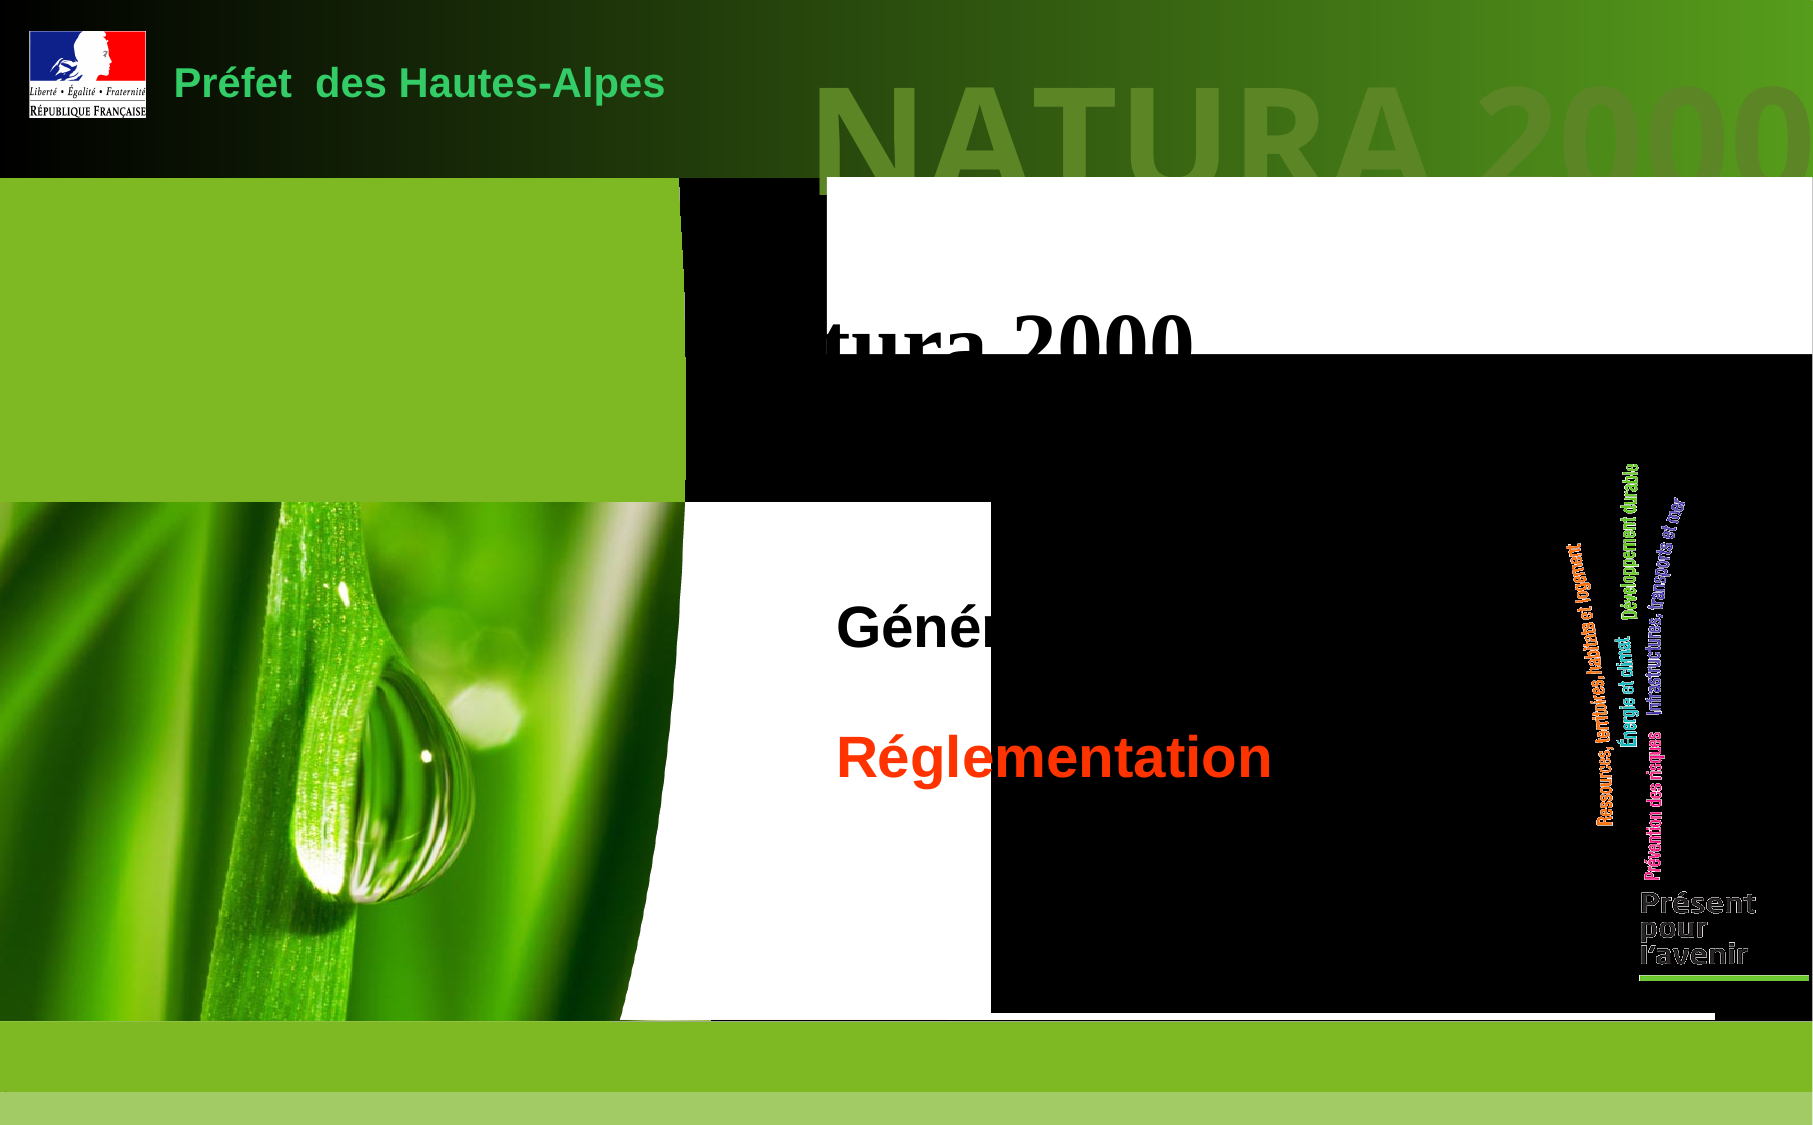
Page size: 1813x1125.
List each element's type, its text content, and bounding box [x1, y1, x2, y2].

text_box Généralités Réglementation [821, 587, 1289, 799]
title Natura 2000 dans les Hautes-Alpes [708, 292, 1605, 502]
picture [0, 502, 1715, 1021]
